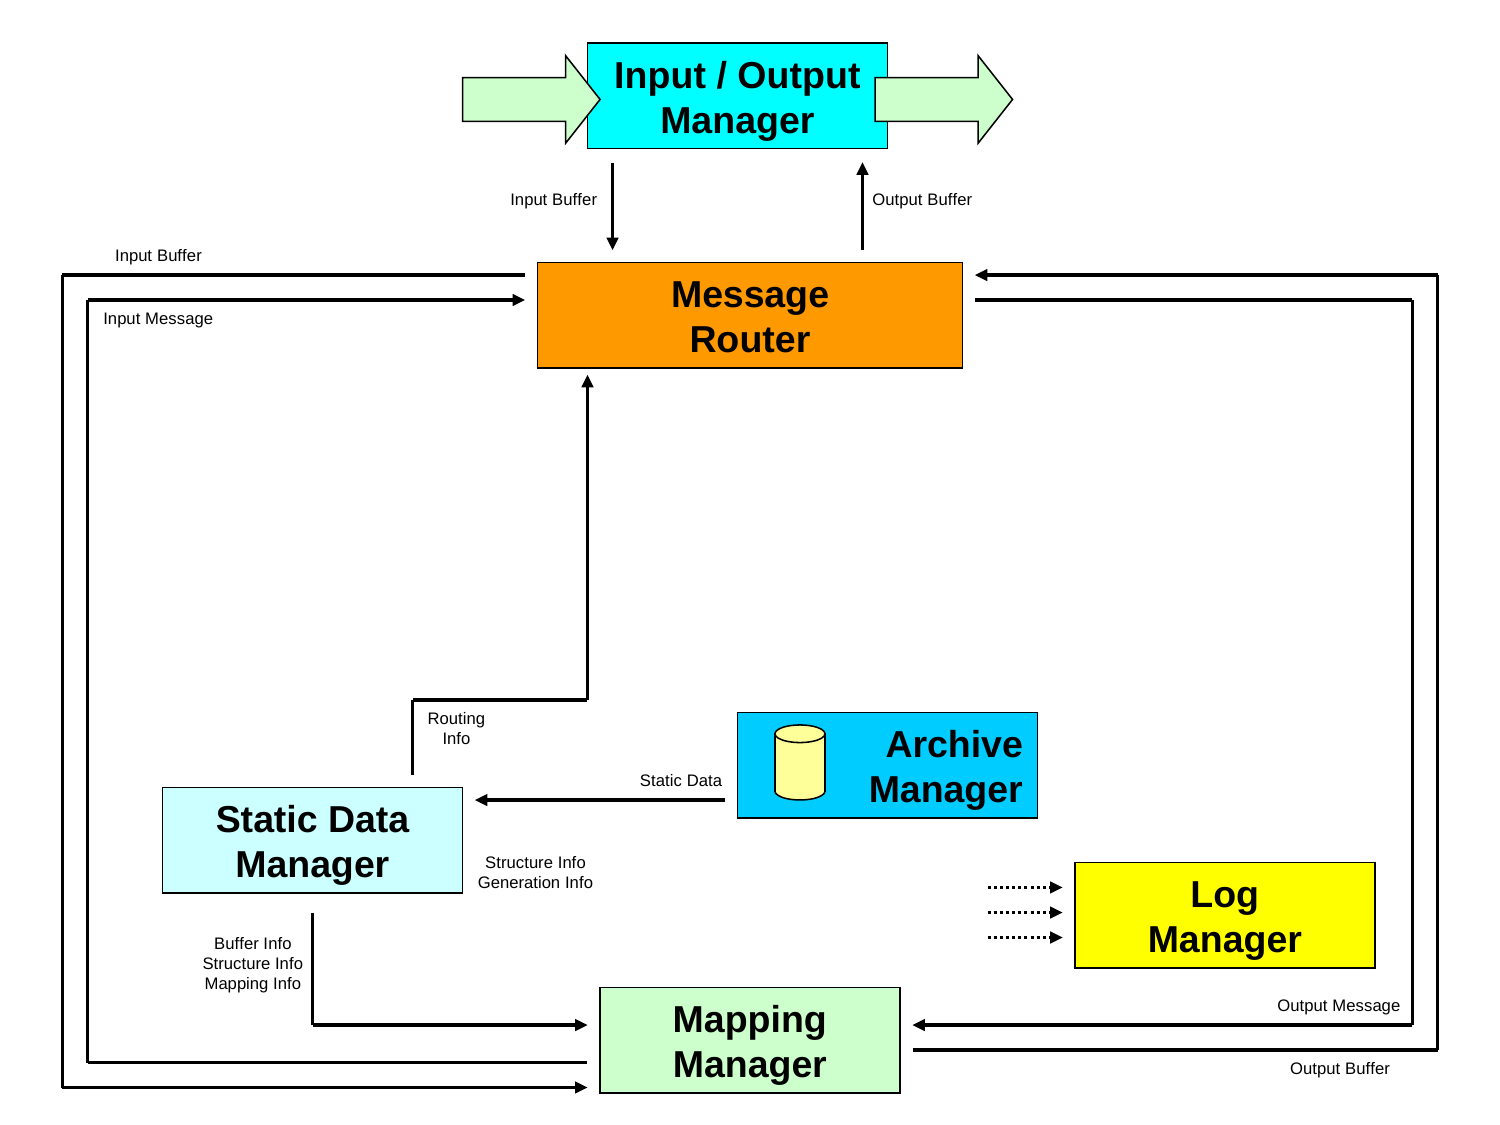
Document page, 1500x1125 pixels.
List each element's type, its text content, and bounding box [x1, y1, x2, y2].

text_box Output Buffer [857, 181, 988, 217]
text_box Buffer Info Structure Info Mapping Info [187, 924, 319, 1001]
text_box Input Buffer [100, 237, 217, 273]
text_box Mapping Manager [600, 987, 901, 1093]
text_box Routing Info [412, 699, 501, 756]
text_box Input Buffer [495, 181, 613, 217]
text_box Message Router [537, 262, 963, 368]
text_box Structure Info Generation Info [463, 844, 609, 901]
text_box Input Message [88, 299, 229, 336]
text_box Log Manager [1074, 862, 1376, 968]
text_box Static Data Manager [162, 787, 463, 893]
text_box [462, 55, 601, 144]
text_box Input / Output Manager [587, 43, 888, 149]
text_box [775, 724, 825, 800]
text_box Archive Manager [737, 712, 1038, 818]
text_box [875, 55, 1013, 144]
text_box Output Buffer [1275, 1049, 1405, 1086]
text_box Output Message [1262, 987, 1416, 1023]
text_box Static Data [625, 762, 738, 798]
